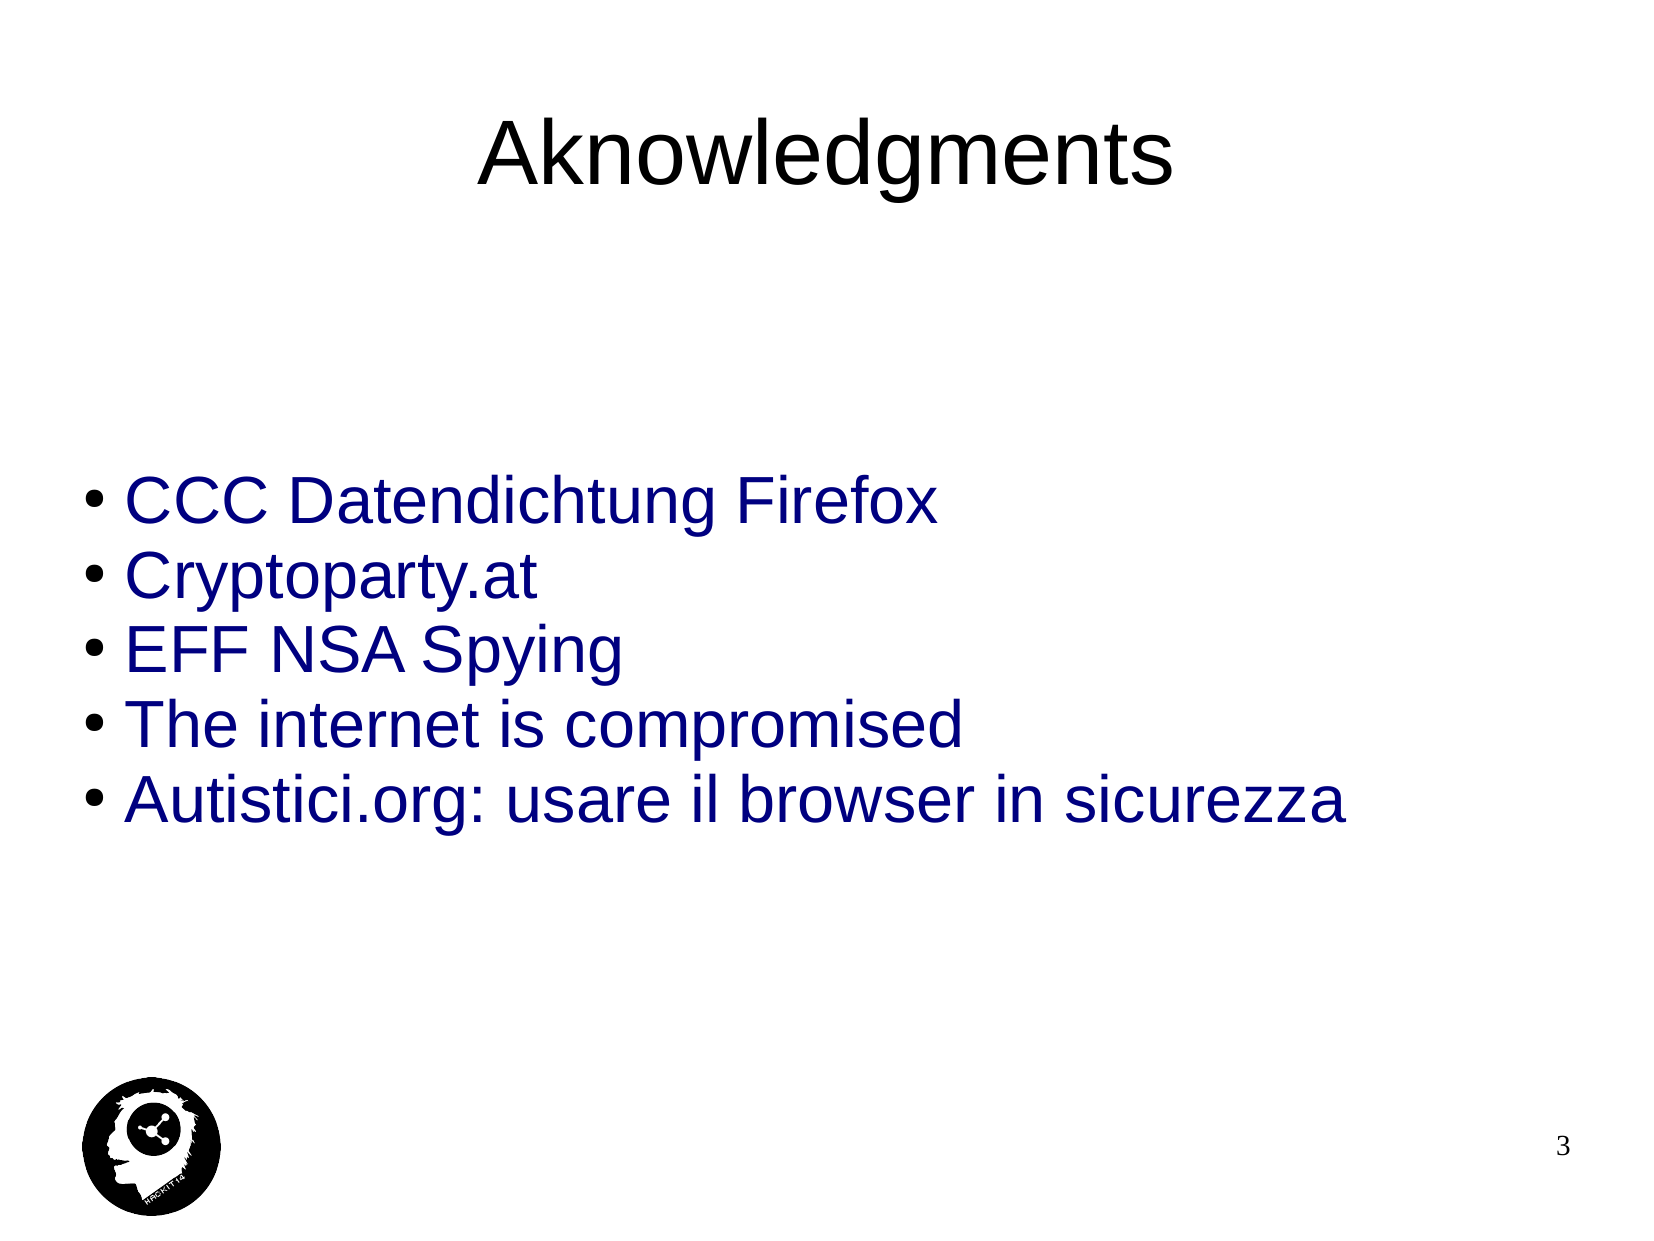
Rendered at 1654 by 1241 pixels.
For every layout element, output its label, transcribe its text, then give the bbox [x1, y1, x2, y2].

subtitle CCC Datendichtung Firefox Cryptoparty.at EFF NSA Spying The internet is compromised Autistici.org: usare il browser in sicurezza [82, 290, 1538, 1010]
title Aknowledgments [82, 49, 1571, 257]
picture [82, 1077, 221, 1216]
